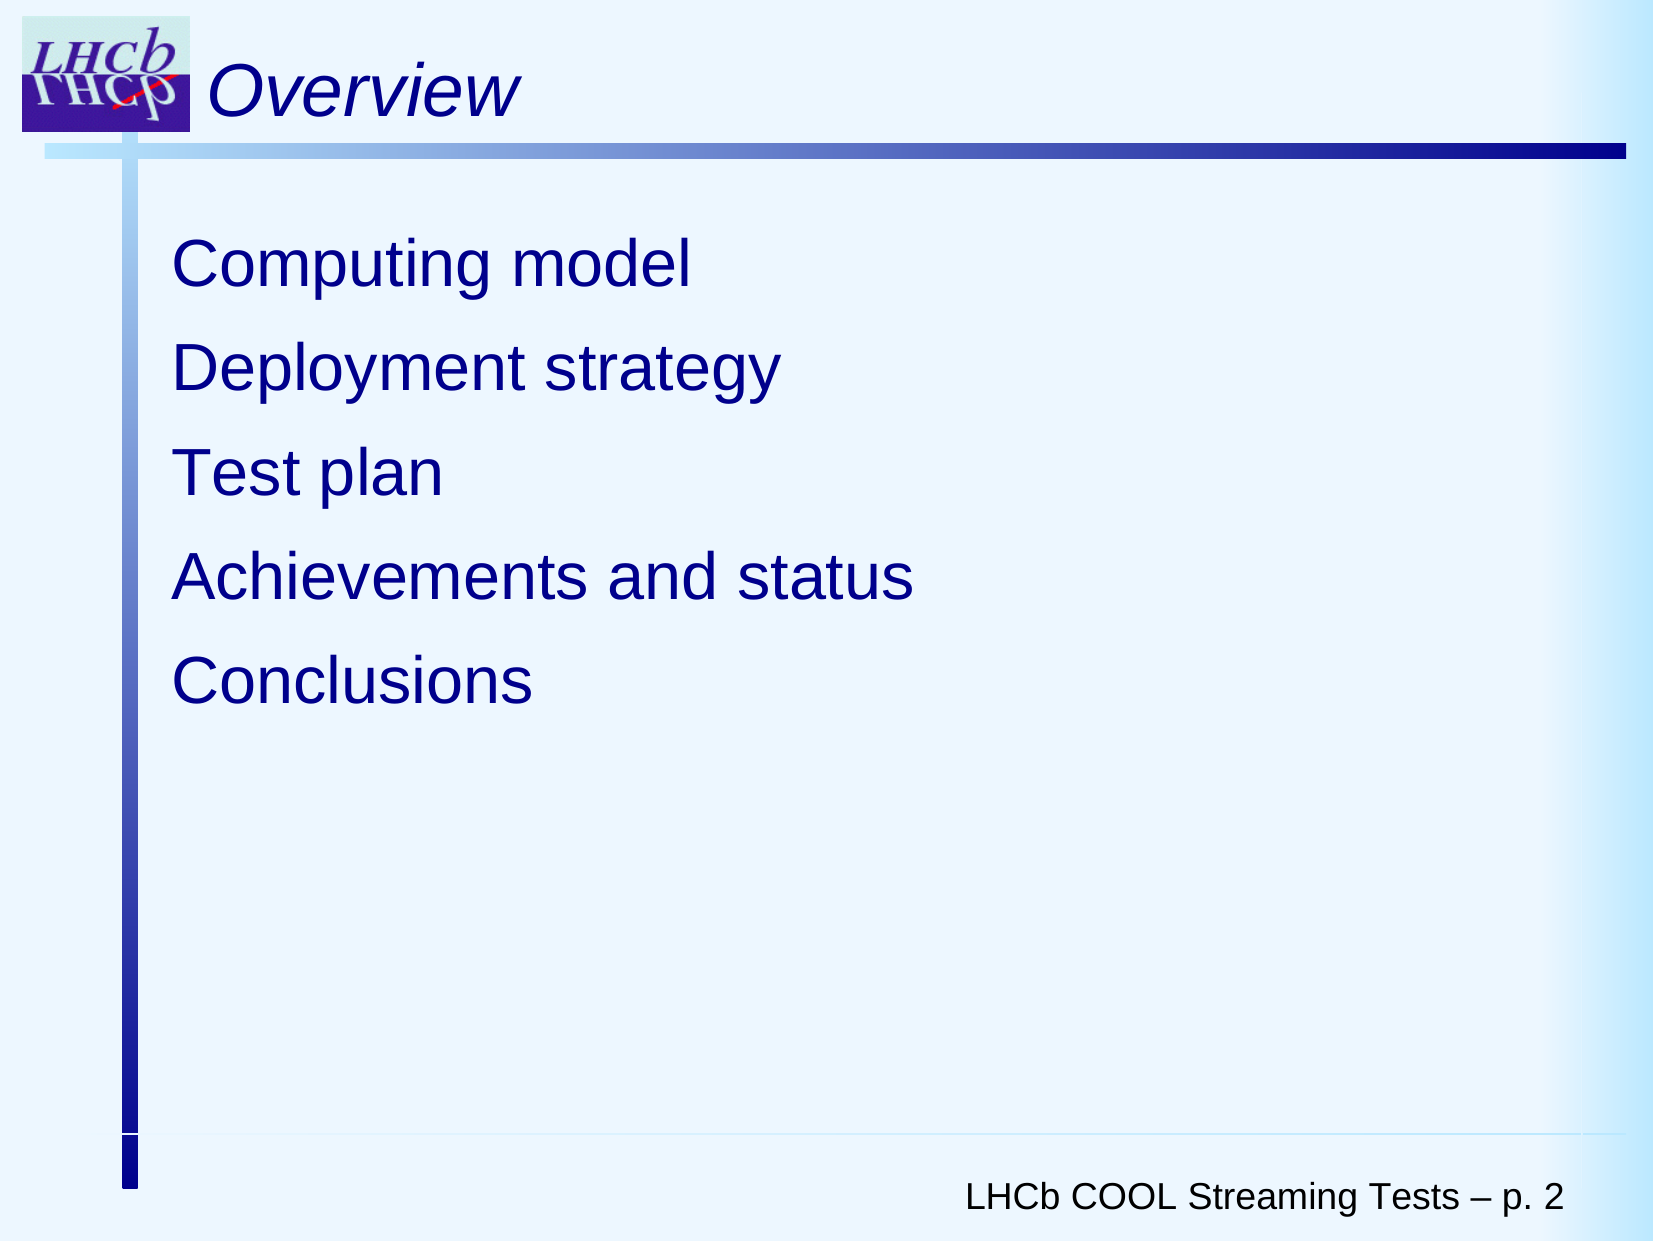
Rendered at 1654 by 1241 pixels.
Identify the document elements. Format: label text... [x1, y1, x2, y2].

list Computing model Deployment strategy Test plan Achievements and status Conclusions [153, 226, 1533, 1095]
picture [22, 16, 190, 132]
title Overview [206, 0, 1582, 182]
